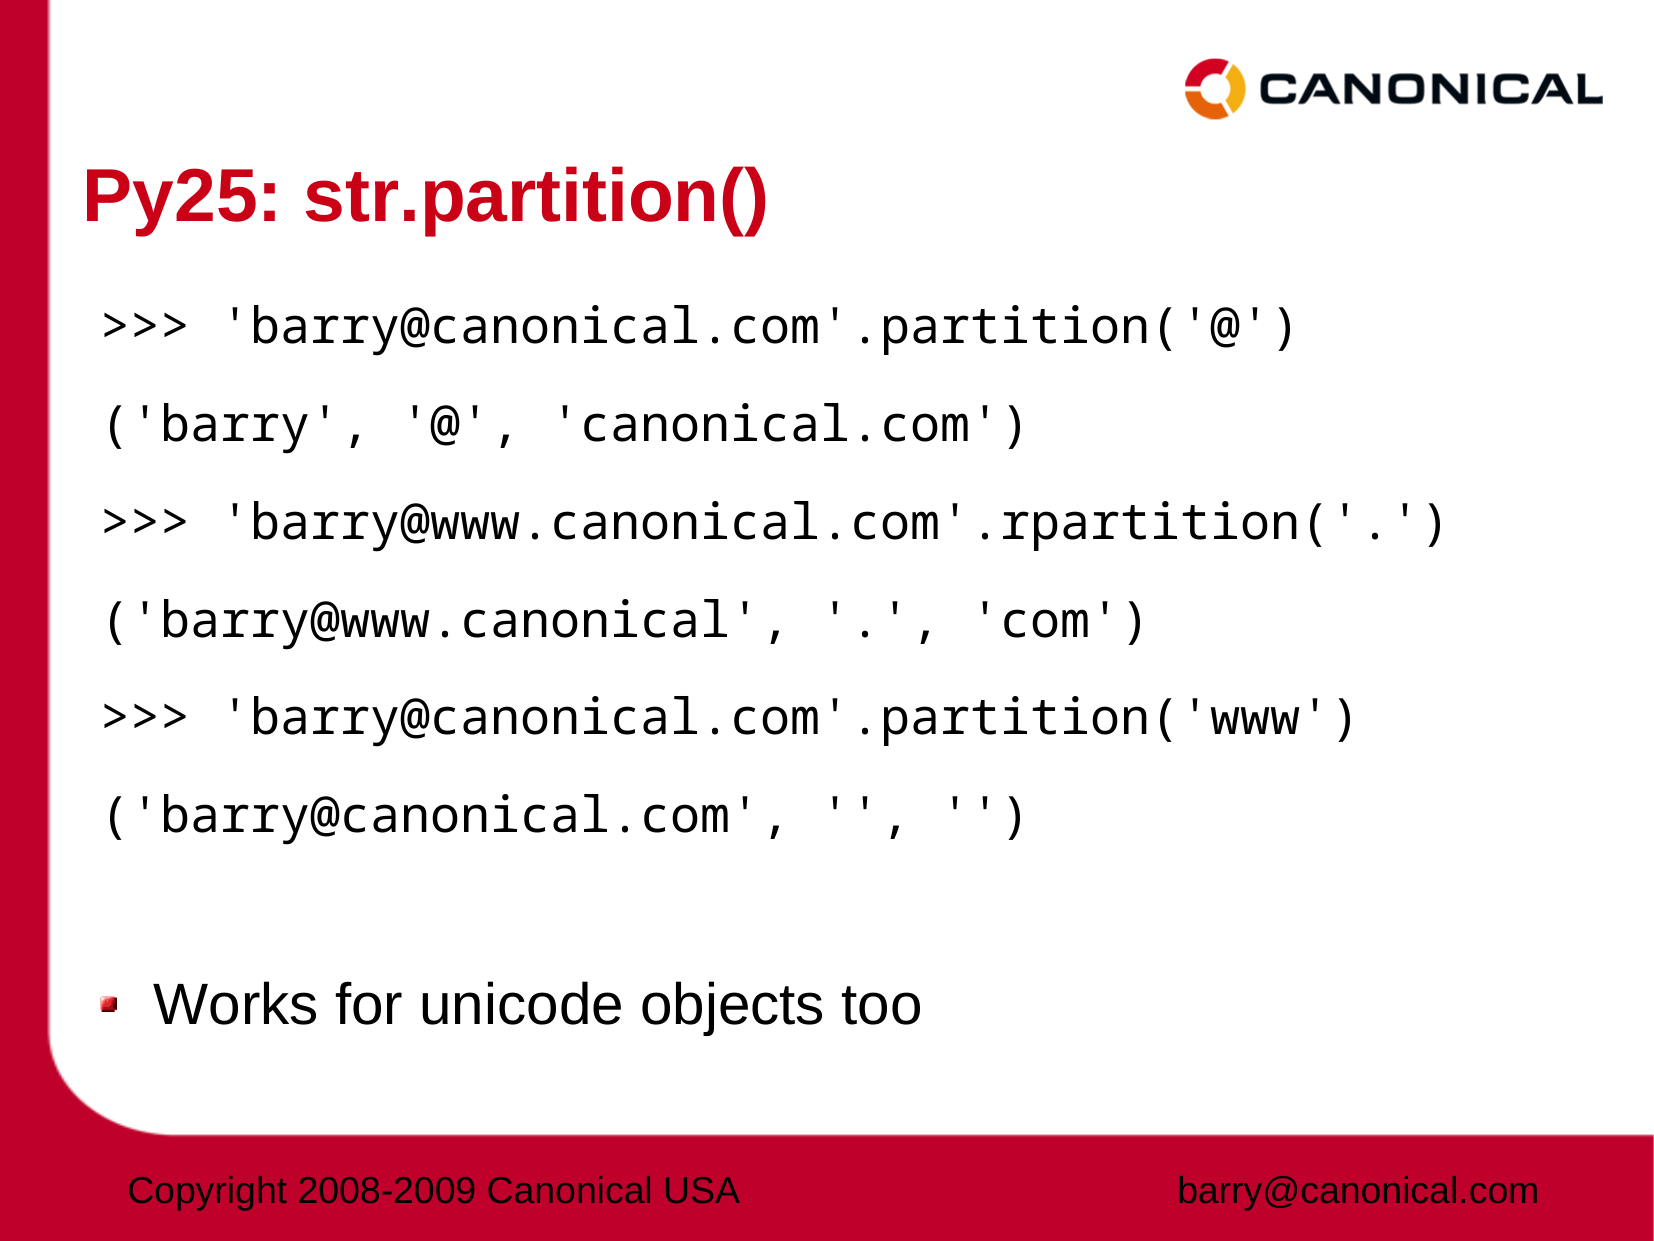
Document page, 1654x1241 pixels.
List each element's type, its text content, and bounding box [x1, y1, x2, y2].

picture [0, 0, 1654, 1241]
title Py25: str.partition() [82, 104, 1571, 287]
list >>> 'barry@canonical.com'.partition('@') ('barry', '@', 'canonical.com') >>> 'barry@www.canonical.com'.rpartition('.') ('barry@www.canonical', '.', 'com') >>> 'barry@canonical.com'.partition('www') ('barry@canonical.com', '', '') Works for unicode objects too [82, 290, 1571, 1109]
